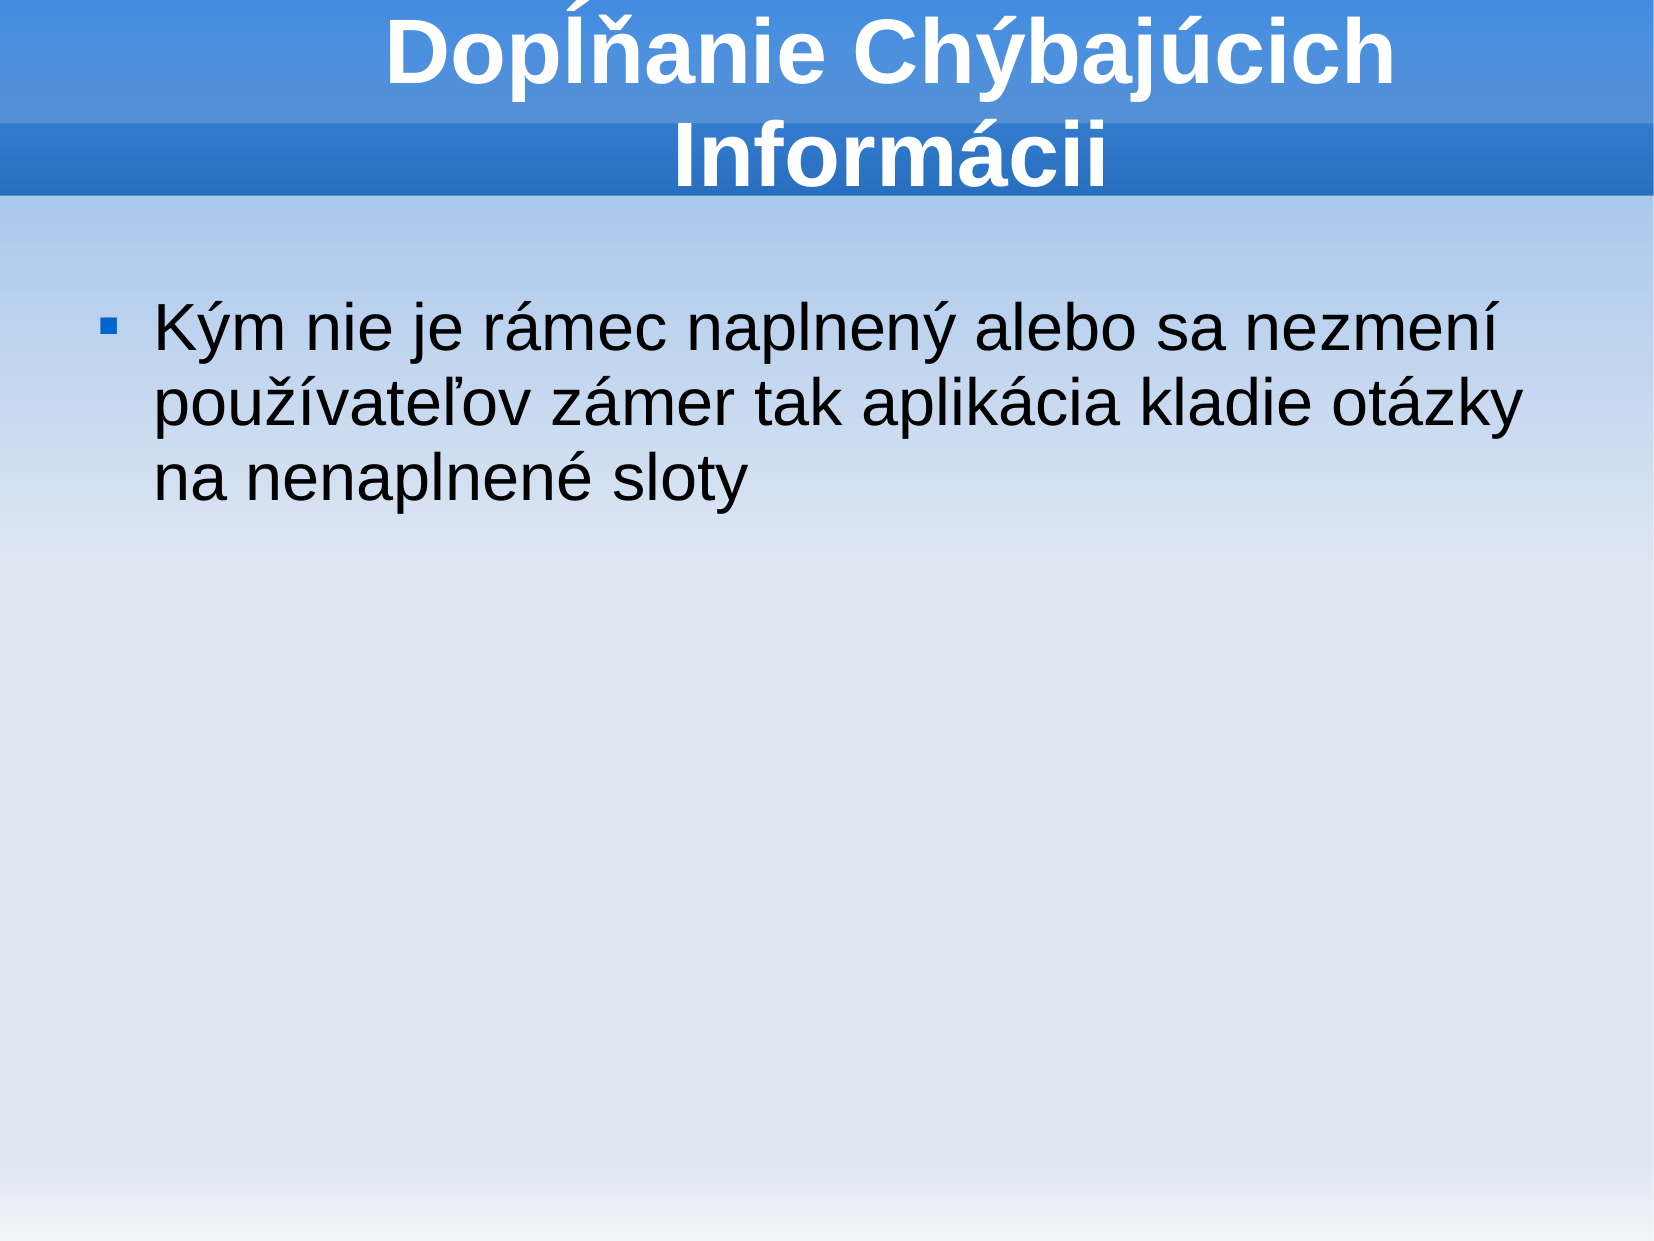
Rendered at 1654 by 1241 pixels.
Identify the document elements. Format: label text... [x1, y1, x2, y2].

list Kým nie je rámec naplnený alebo sa nezmení používateľov zámer tak aplikácia kladie otázky na nenaplnené sloty [82, 290, 1571, 1109]
title Dopĺňanie Chýbajúcich Informácii [76, 0, 1565, 208]
picture [0, 0, 1654, 1241]
